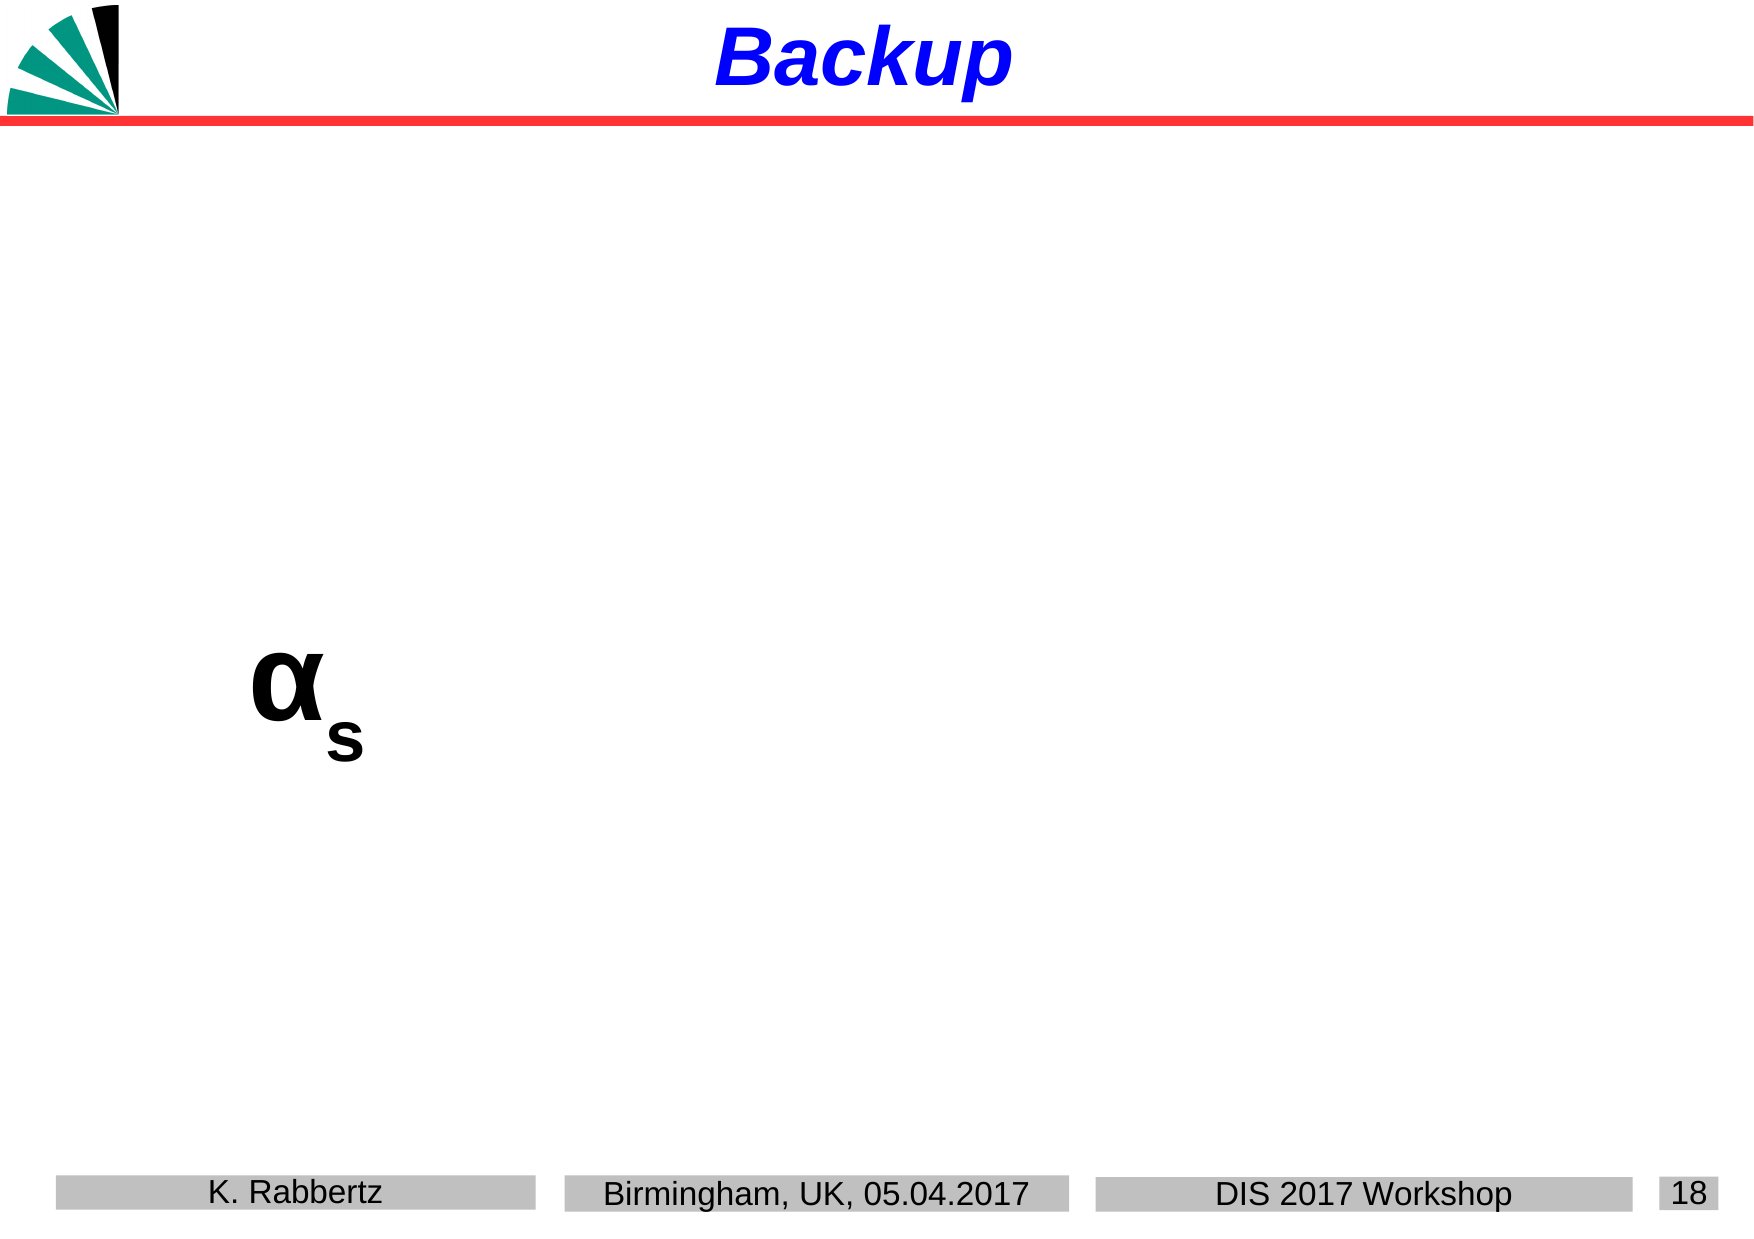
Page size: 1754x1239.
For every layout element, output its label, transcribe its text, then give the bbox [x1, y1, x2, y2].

title Backup [123, 0, 1606, 114]
text_box αs [236, 601, 378, 783]
picture [7, 5, 119, 116]
